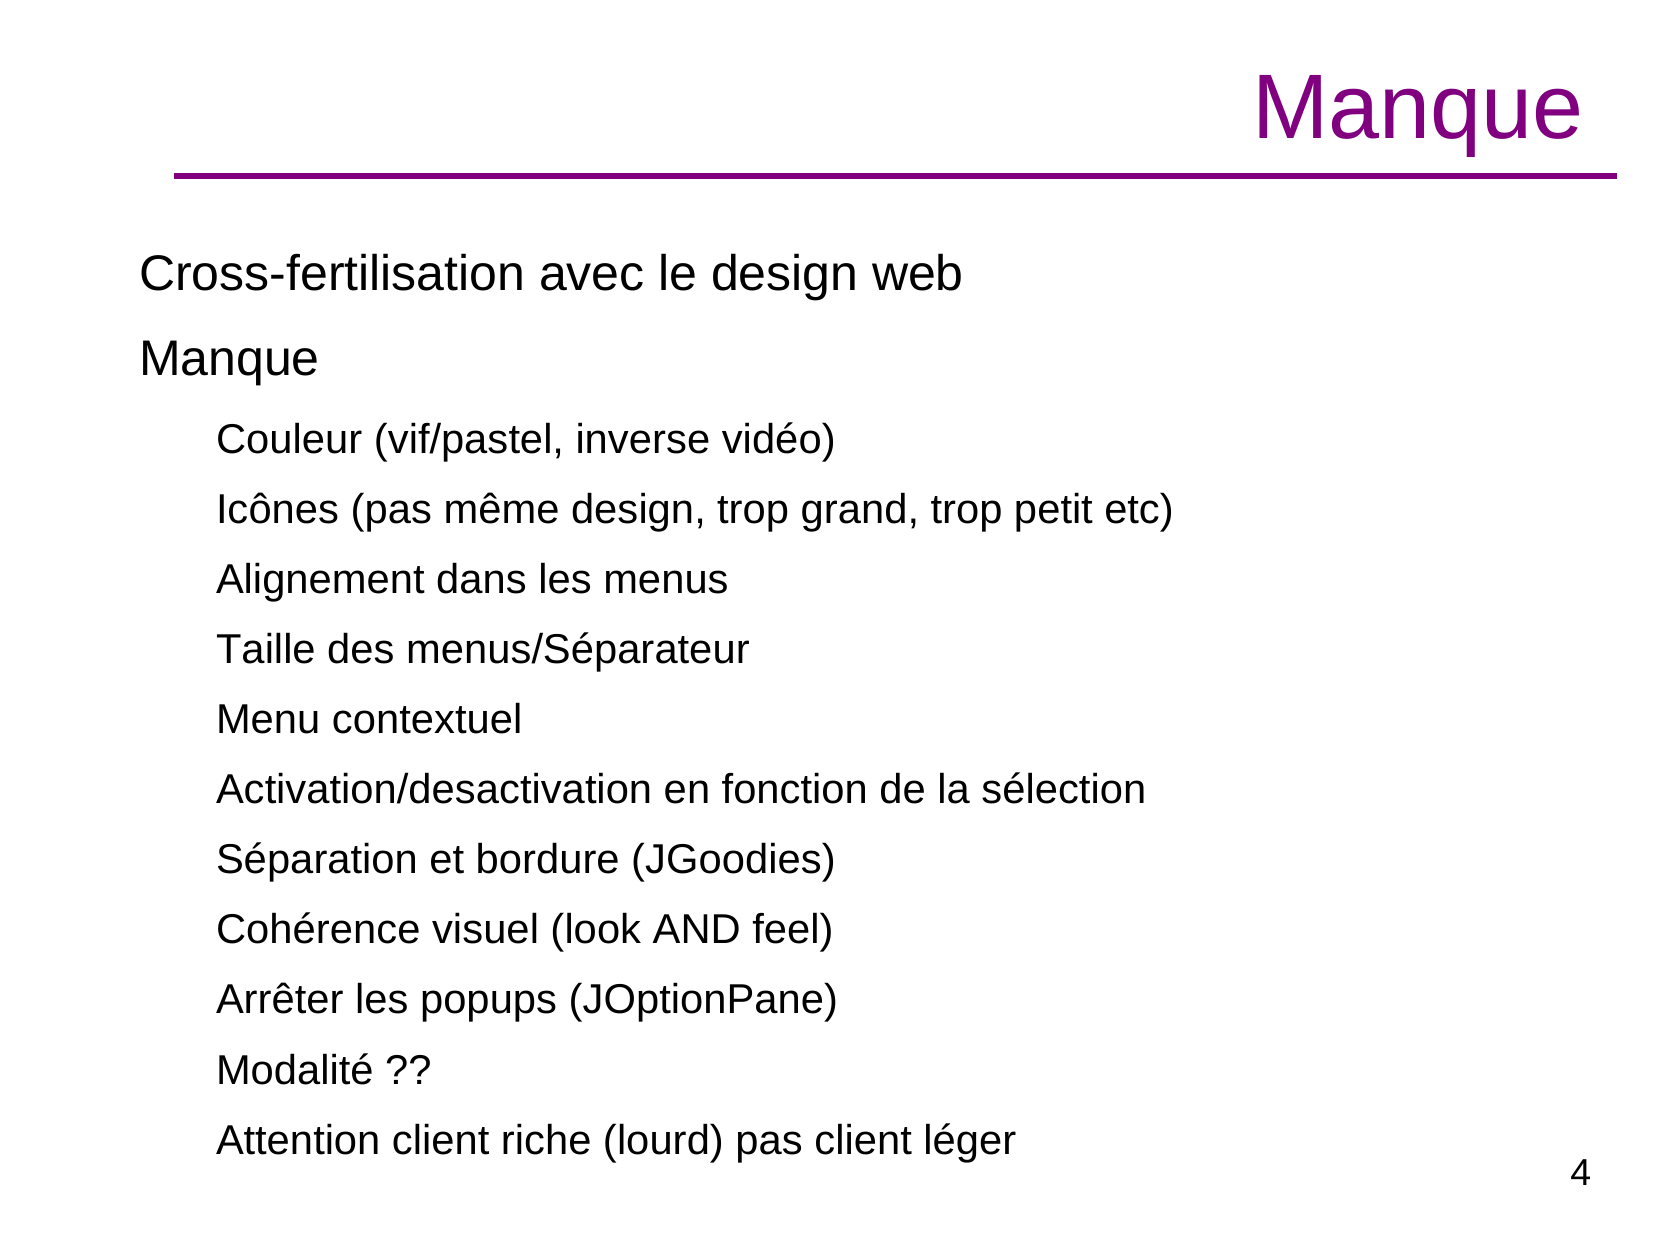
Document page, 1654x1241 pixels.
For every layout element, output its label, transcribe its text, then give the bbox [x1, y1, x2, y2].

title Manque [84, 39, 1584, 176]
list Cross-fertilisation avec le design web Manque Couleur (vif/pastel, inverse vidéo) Icônes (pas même design, trop grand, trop petit etc) Alignement dans les menus Taille des menus/Séparateur Menu contextuel Activation/desactivation en fonction de la sélection Séparation et bordure (JGoodies) Cohérence visuel (look AND feel) Arrêter les popups (JOptionPane) Modalité ?? Attention client riche (lourd) pas client léger [121, 244, 1534, 1241]
